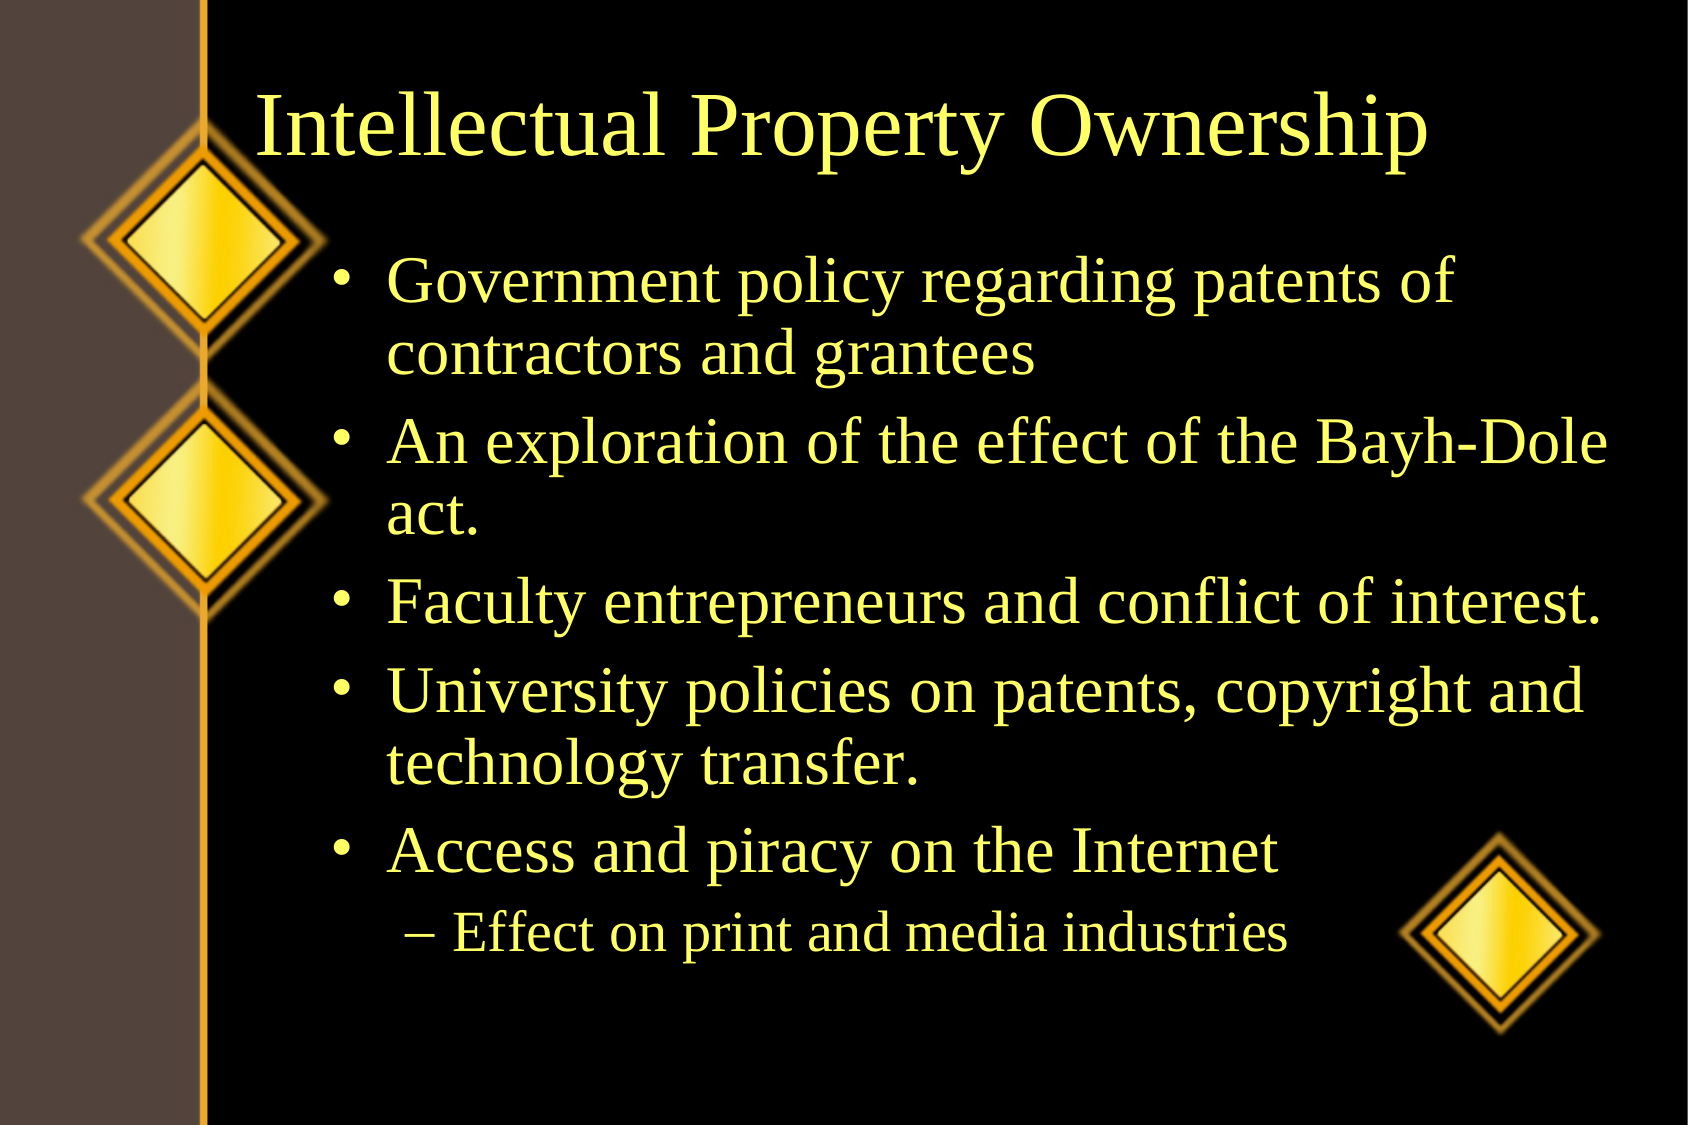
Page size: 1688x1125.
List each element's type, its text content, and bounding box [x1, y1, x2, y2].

list Government policy regarding patents of contractors and grantees An exploration of the effect of the Bayh-Dole act. Faculty entrepreneurs and conflict of interest. University policies on patents, copyright and technology transfer. Access and piracy on the Internet Effect on print and media industries [315, 237, 1650, 973]
picture [0, 0, 1688, 1125]
title Intellectual Property Ownership [126, 24, 1561, 213]
